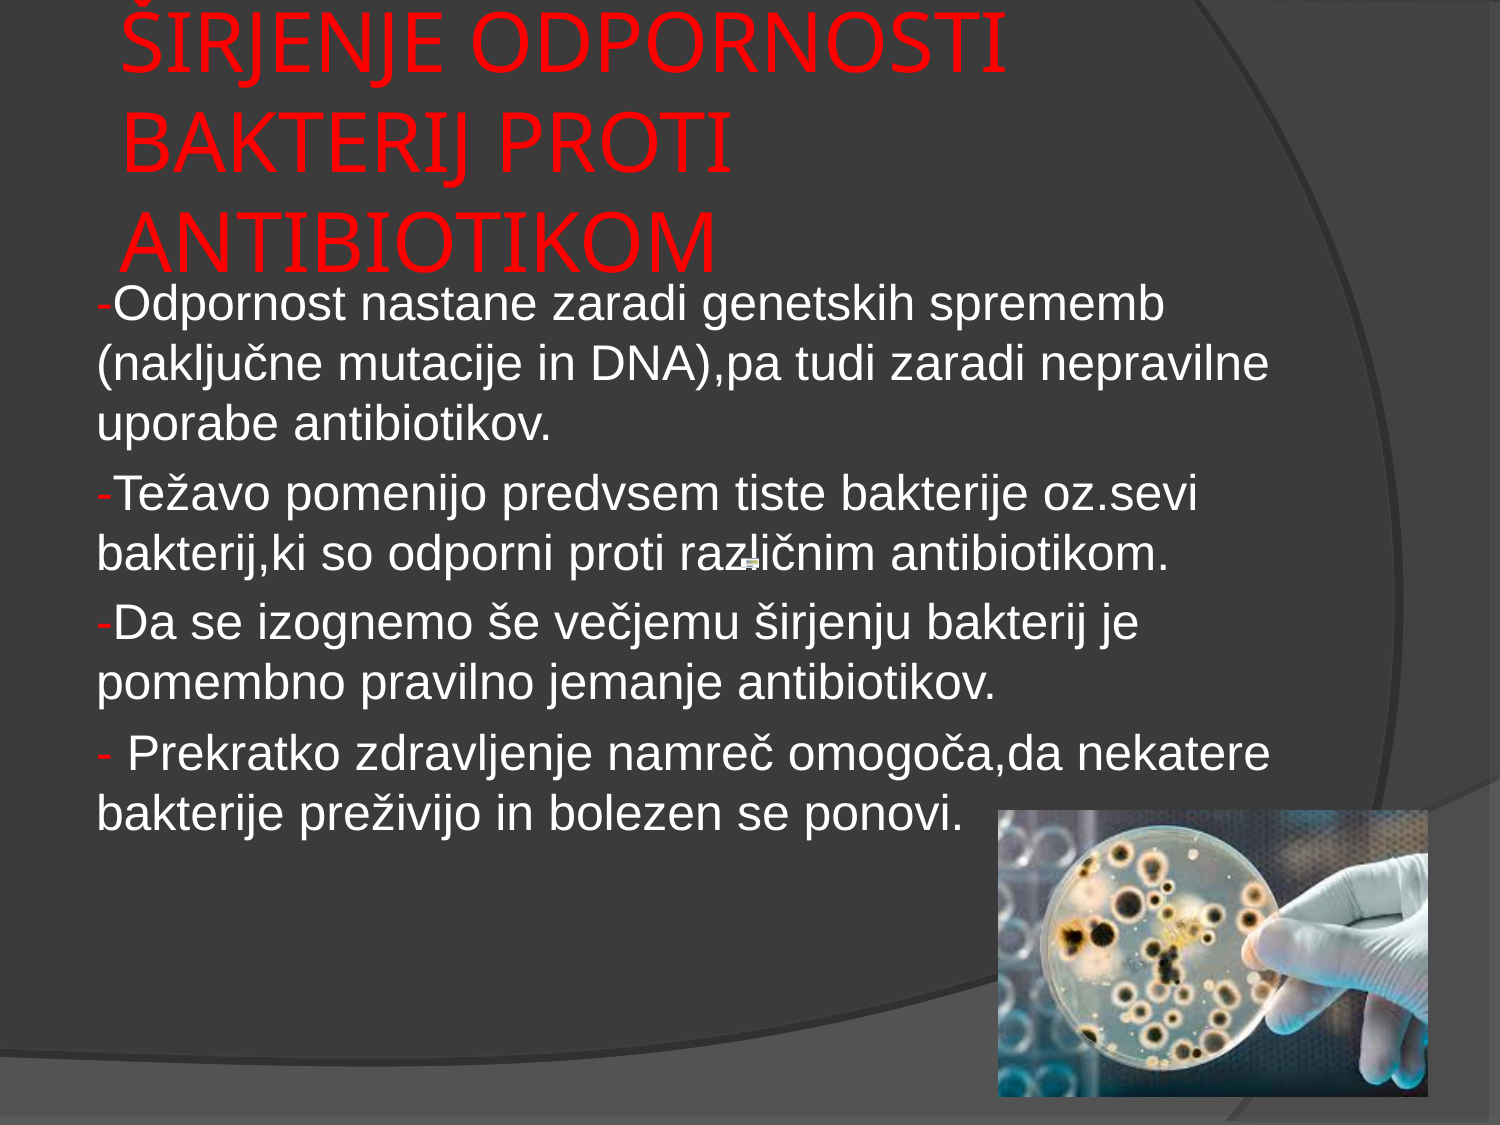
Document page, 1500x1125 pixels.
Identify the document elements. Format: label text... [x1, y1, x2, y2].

title ŠIRJENJE ODPORNOSTI BAKTERIJ PROTI ANTIBIOTIKOM [112, 45, 1270, 233]
picture [741, 558, 759, 568]
picture [998, 810, 1428, 1097]
list -Odpornost nastane zaradi genetskih sprememb (naključne mutacije in DNA),pa tudi zaradi nepravilne uporabe antibiotikov. -Težavo pomenijo predvsem tiste bakterije oz.sevi bakterij,ki so odporni proti različnim antibiotikom. -Da se izognemo še večjemu širjenju bakterij je pomembno pravilno jemanje antibiotikov. - Prekratko zdravljenje namreč omogoča,da nekatere bakterije preživijo in bolezen se ponovi. [75, 262, 1300, 1094]
